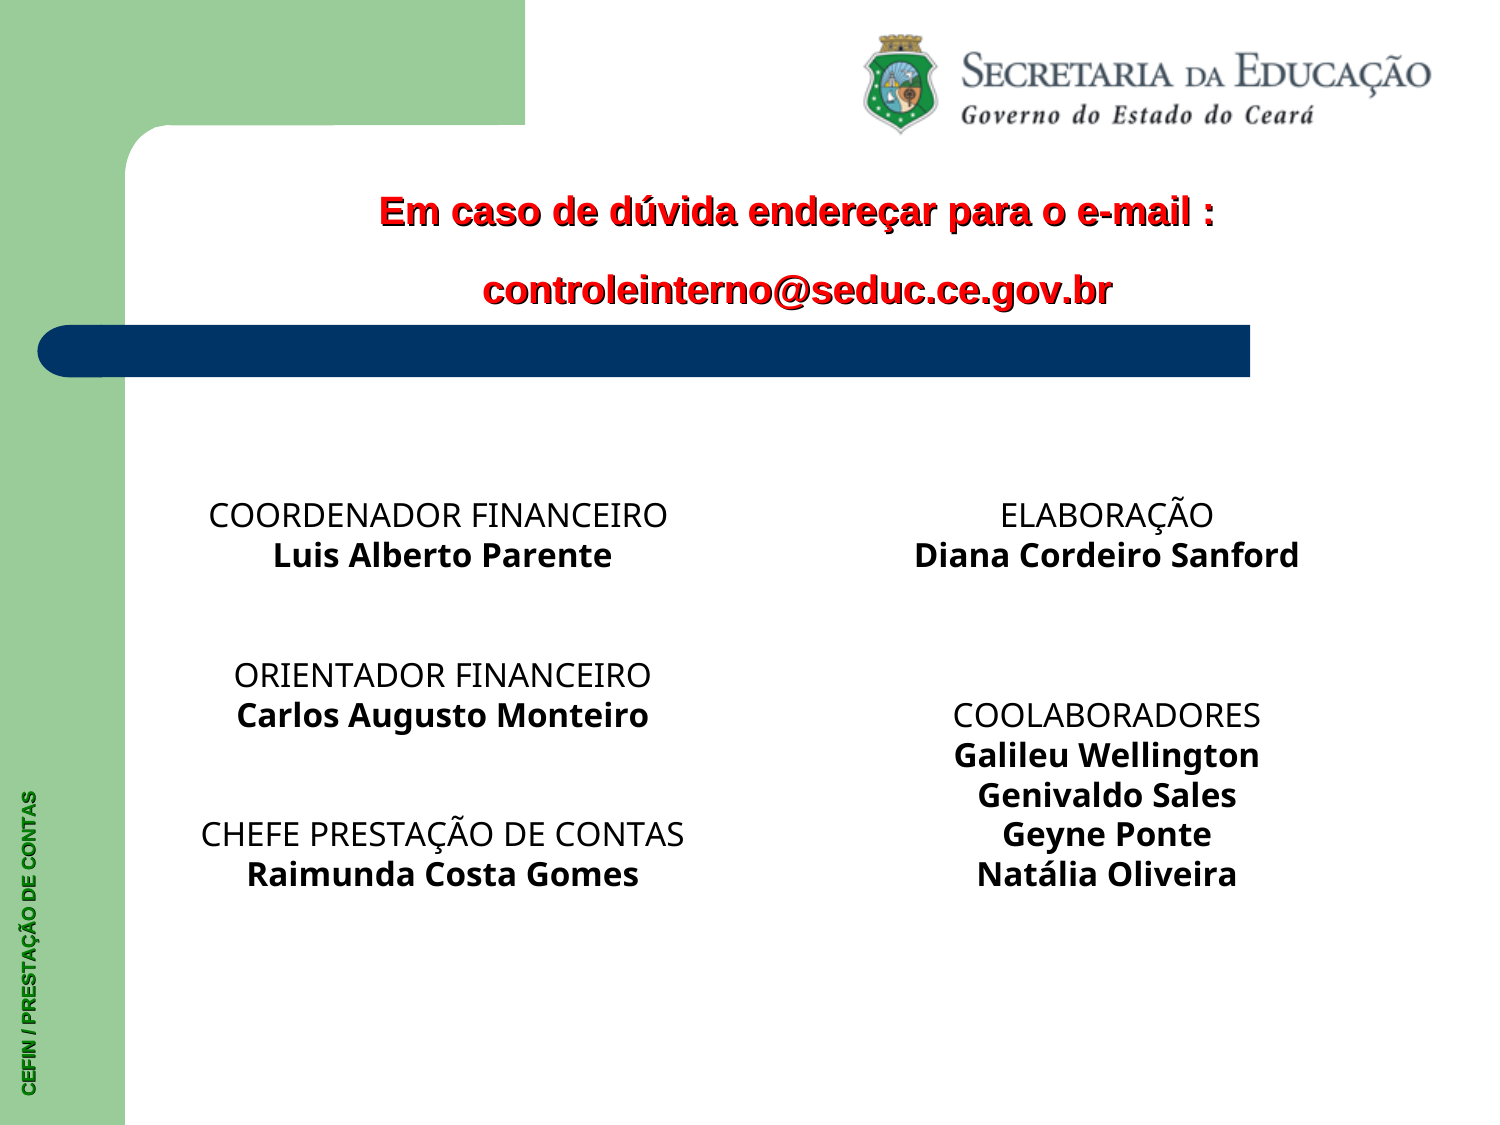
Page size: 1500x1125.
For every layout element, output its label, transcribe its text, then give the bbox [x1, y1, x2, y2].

picture [848, 22, 1447, 148]
text_box CEFIN / PRESTAÇÃO DE CONTAS [6, 767, 60, 1125]
text_box Em caso de dúvida endereçar para o e-mail : controleinterno@seduc.ce.gov.br [118, 177, 1477, 296]
text_box COORDENADOR FINANCEIRO Luis Alberto Parente ORIENTADOR FINANCEIRO Carlos Augusto Monteiro CHEFE PRESTAÇÃO DE CONTAS Raimunda Costa Gomes [147, 383, 739, 1004]
text_box ELABORAÇÃO Diana Cordeiro Sanford COOLABORADORES Galileu Wellington Genivaldo Sales Geyne Ponte Natália Oliveira [767, 383, 1447, 1004]
